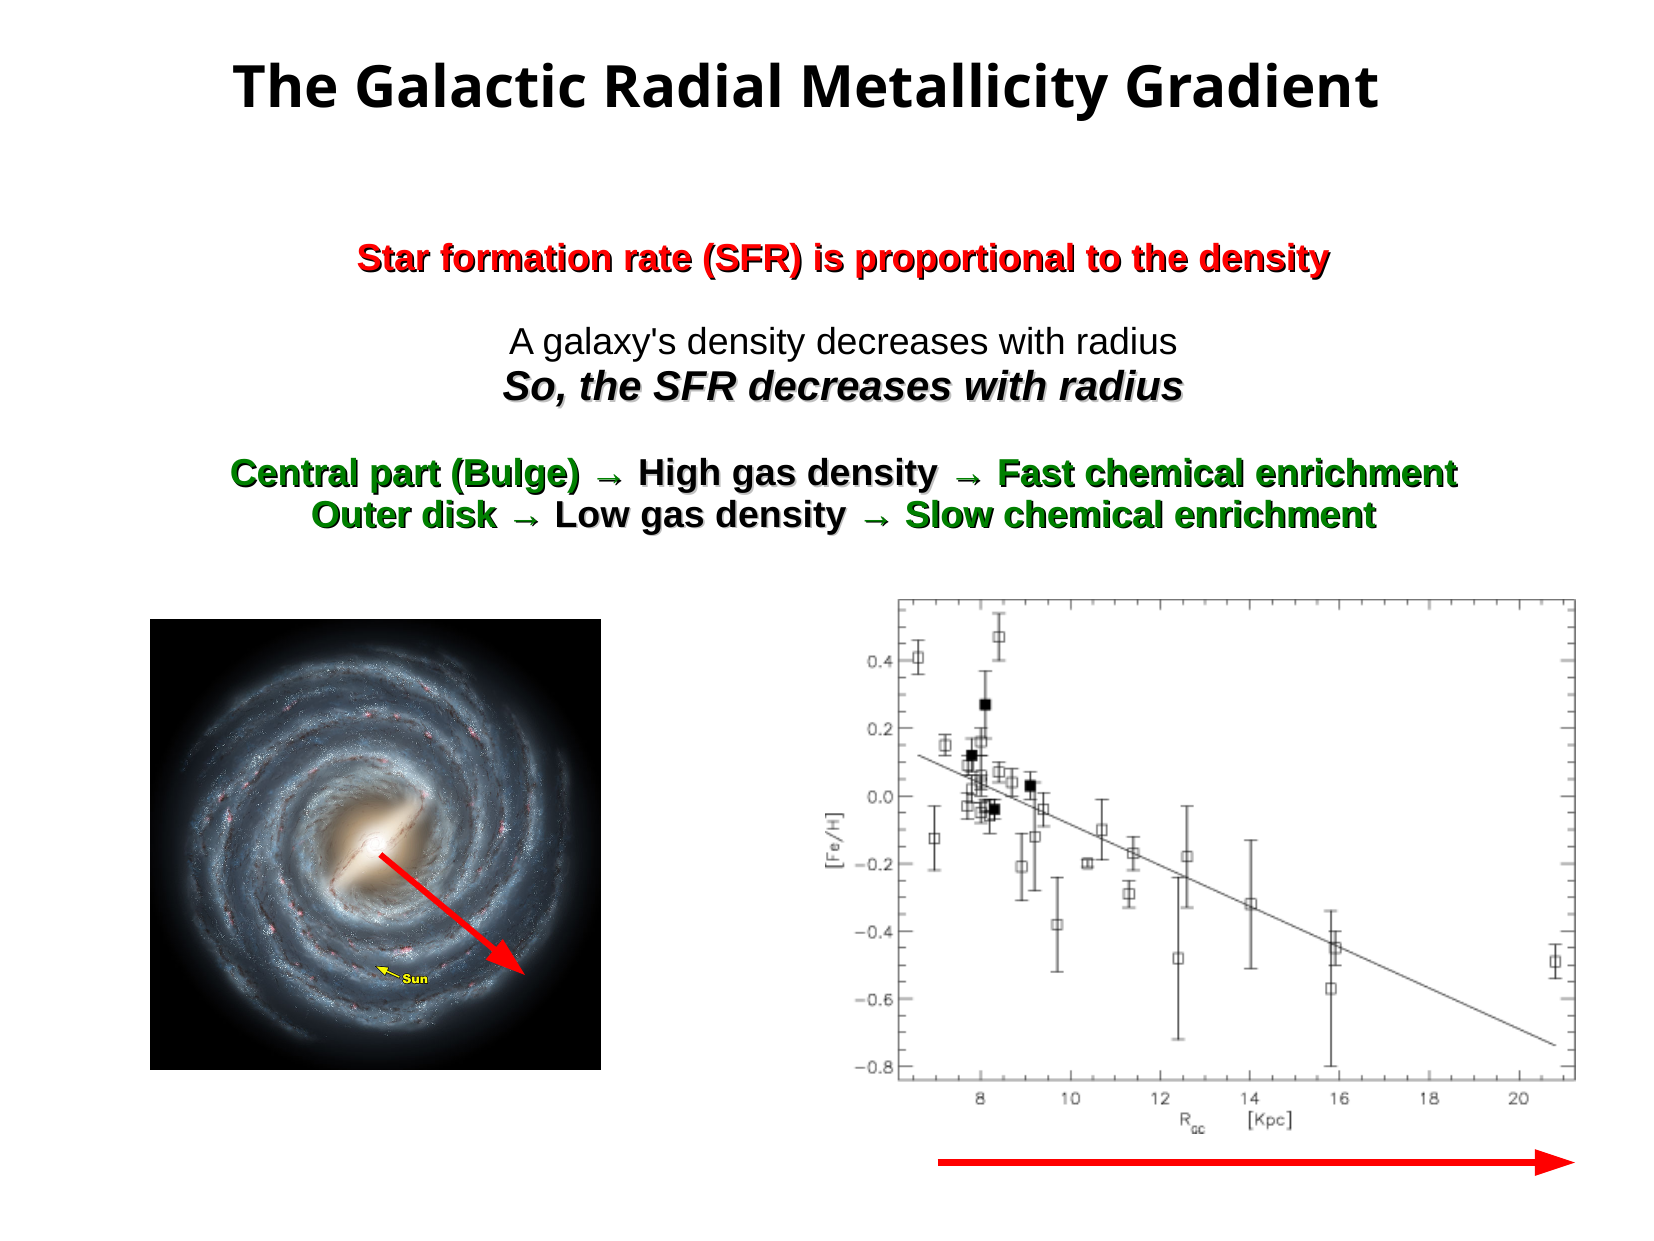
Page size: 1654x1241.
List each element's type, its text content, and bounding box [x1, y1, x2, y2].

text_box Star formation rate (SFR) is proportional to the density A galaxy's density decreases with radius So, the SFR decreases with radius Central part (Bulge) → High gas density → Fast chemical enrichment Outer disk → Low gas density → Slow chemical enrichment [149, 187, 1537, 627]
text_box The Galactic Radial Metallicity Gradient [149, 37, 1463, 134]
picture [150, 619, 601, 1070]
picture [825, 599, 1576, 1134]
